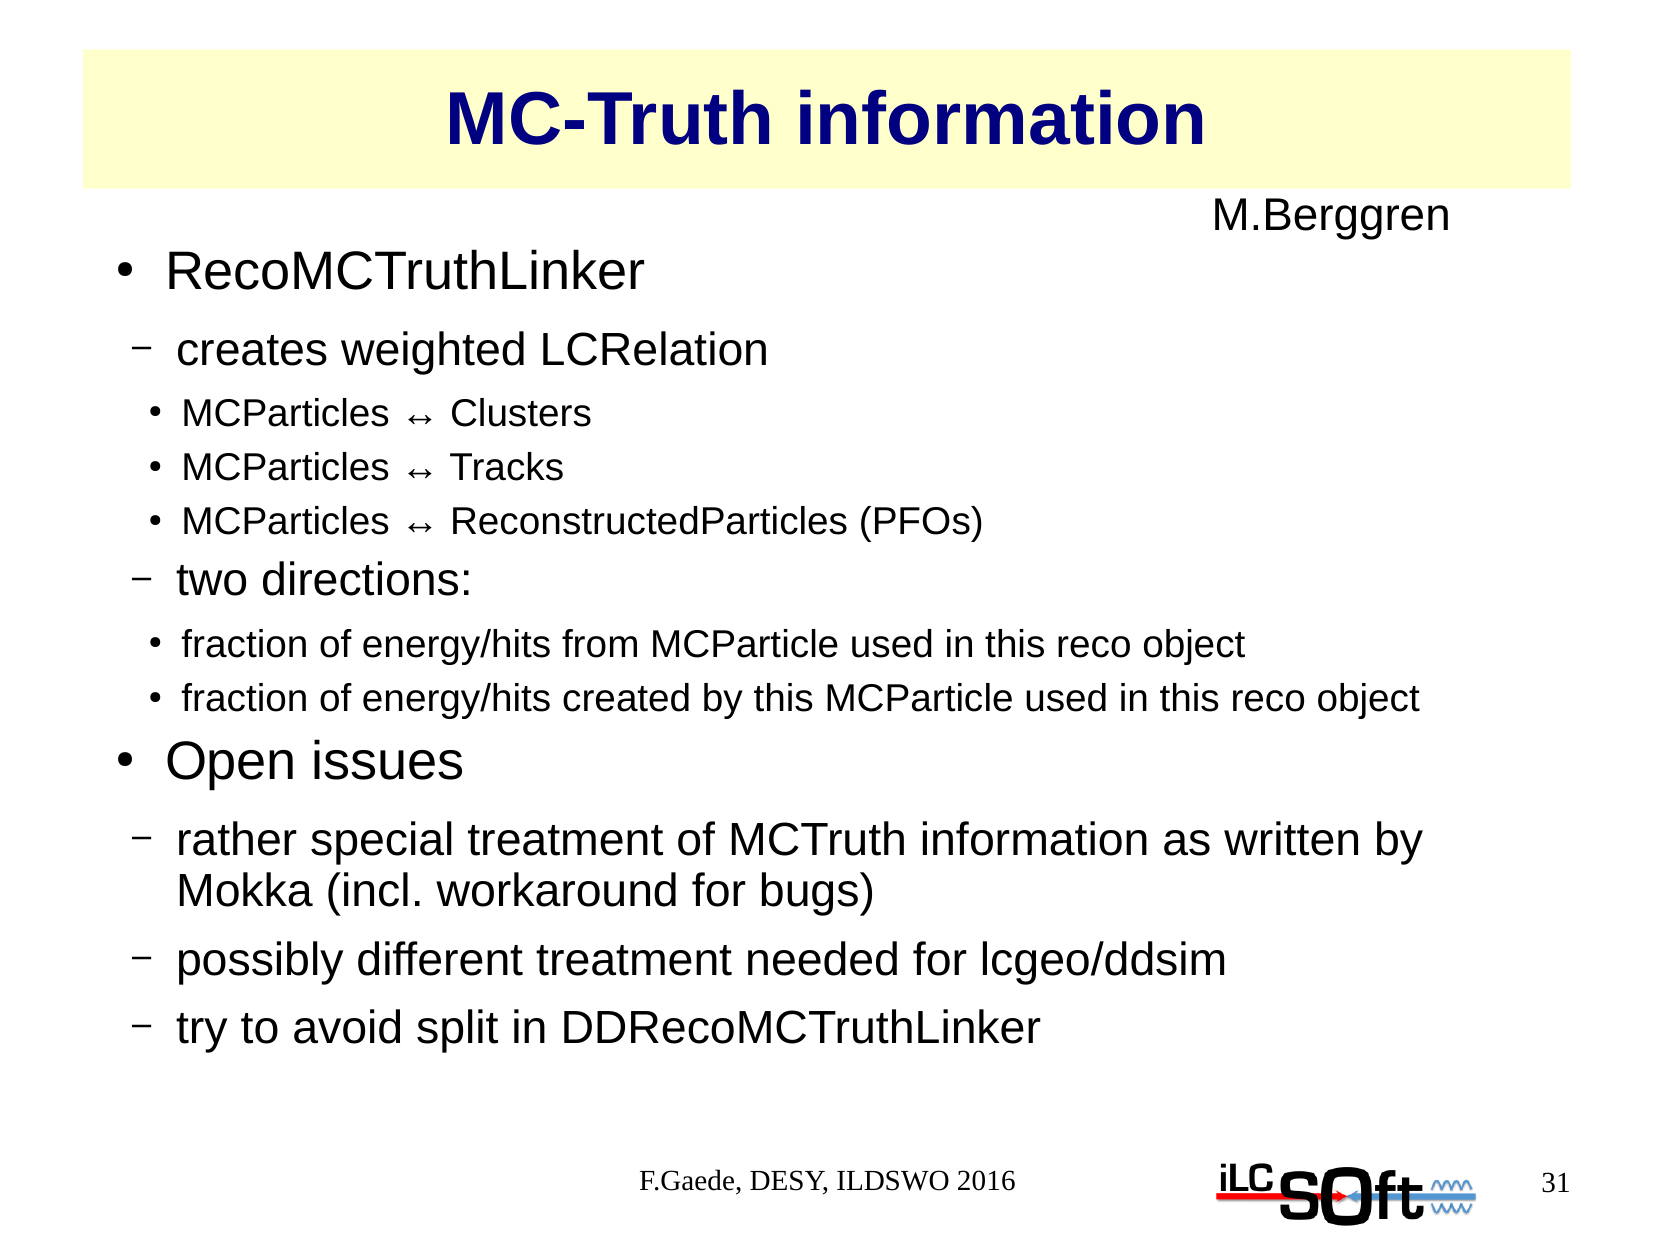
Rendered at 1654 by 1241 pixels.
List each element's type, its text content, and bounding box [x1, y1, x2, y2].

list RecoMCTruthLinker creates weighted LCRelation MCParticles ↔ Clusters MCParticles ↔ Tracks MCParticles ↔ ReconstructedParticles (PFOs) two directions: fraction of energy/hits from MCParticle used in this reco object fraction of energy/hits created by this MCParticle used in this reco object Open issues rather special treatment of MCTruth information as written by Mokka (incl. workaround for bugs) possibly different treatment needed for lcgeo/ddsim try to avoid split in DDRecoMCTruthLinker [82, 240, 1571, 1059]
title MC-Truth information [82, 49, 1571, 189]
picture [1206, 1155, 1561, 1241]
text_box M.Berggren [1196, 181, 1466, 248]
